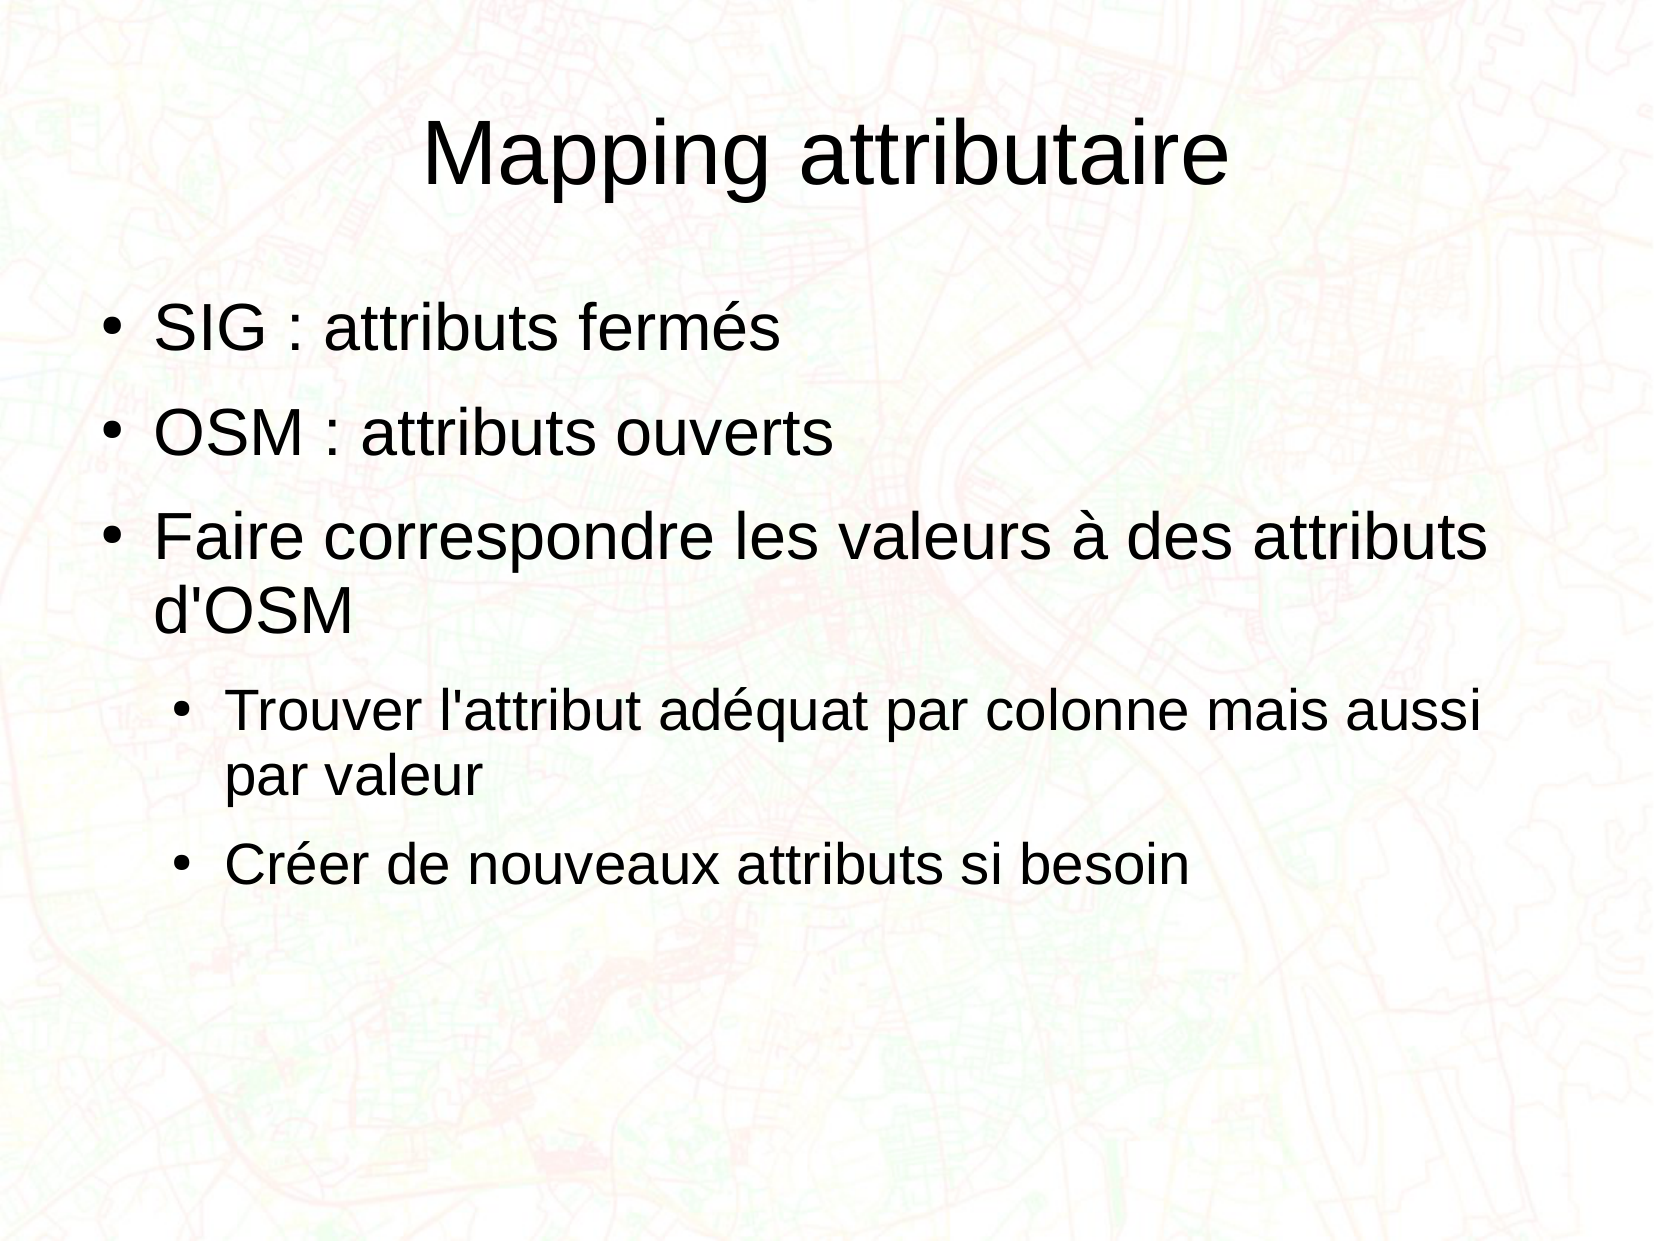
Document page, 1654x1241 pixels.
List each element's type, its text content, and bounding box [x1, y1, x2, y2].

list SIG : attributs fermés OSM : attributs ouverts Faire correspondre les valeurs à des attributs d'OSM Trouver l'attribut adéquat par colonne mais aussi par valeur Créer de nouveaux attributs si besoin [82, 290, 1571, 1010]
picture [0, 0, 1654, 1241]
title Mapping attributaire [82, 49, 1571, 257]
